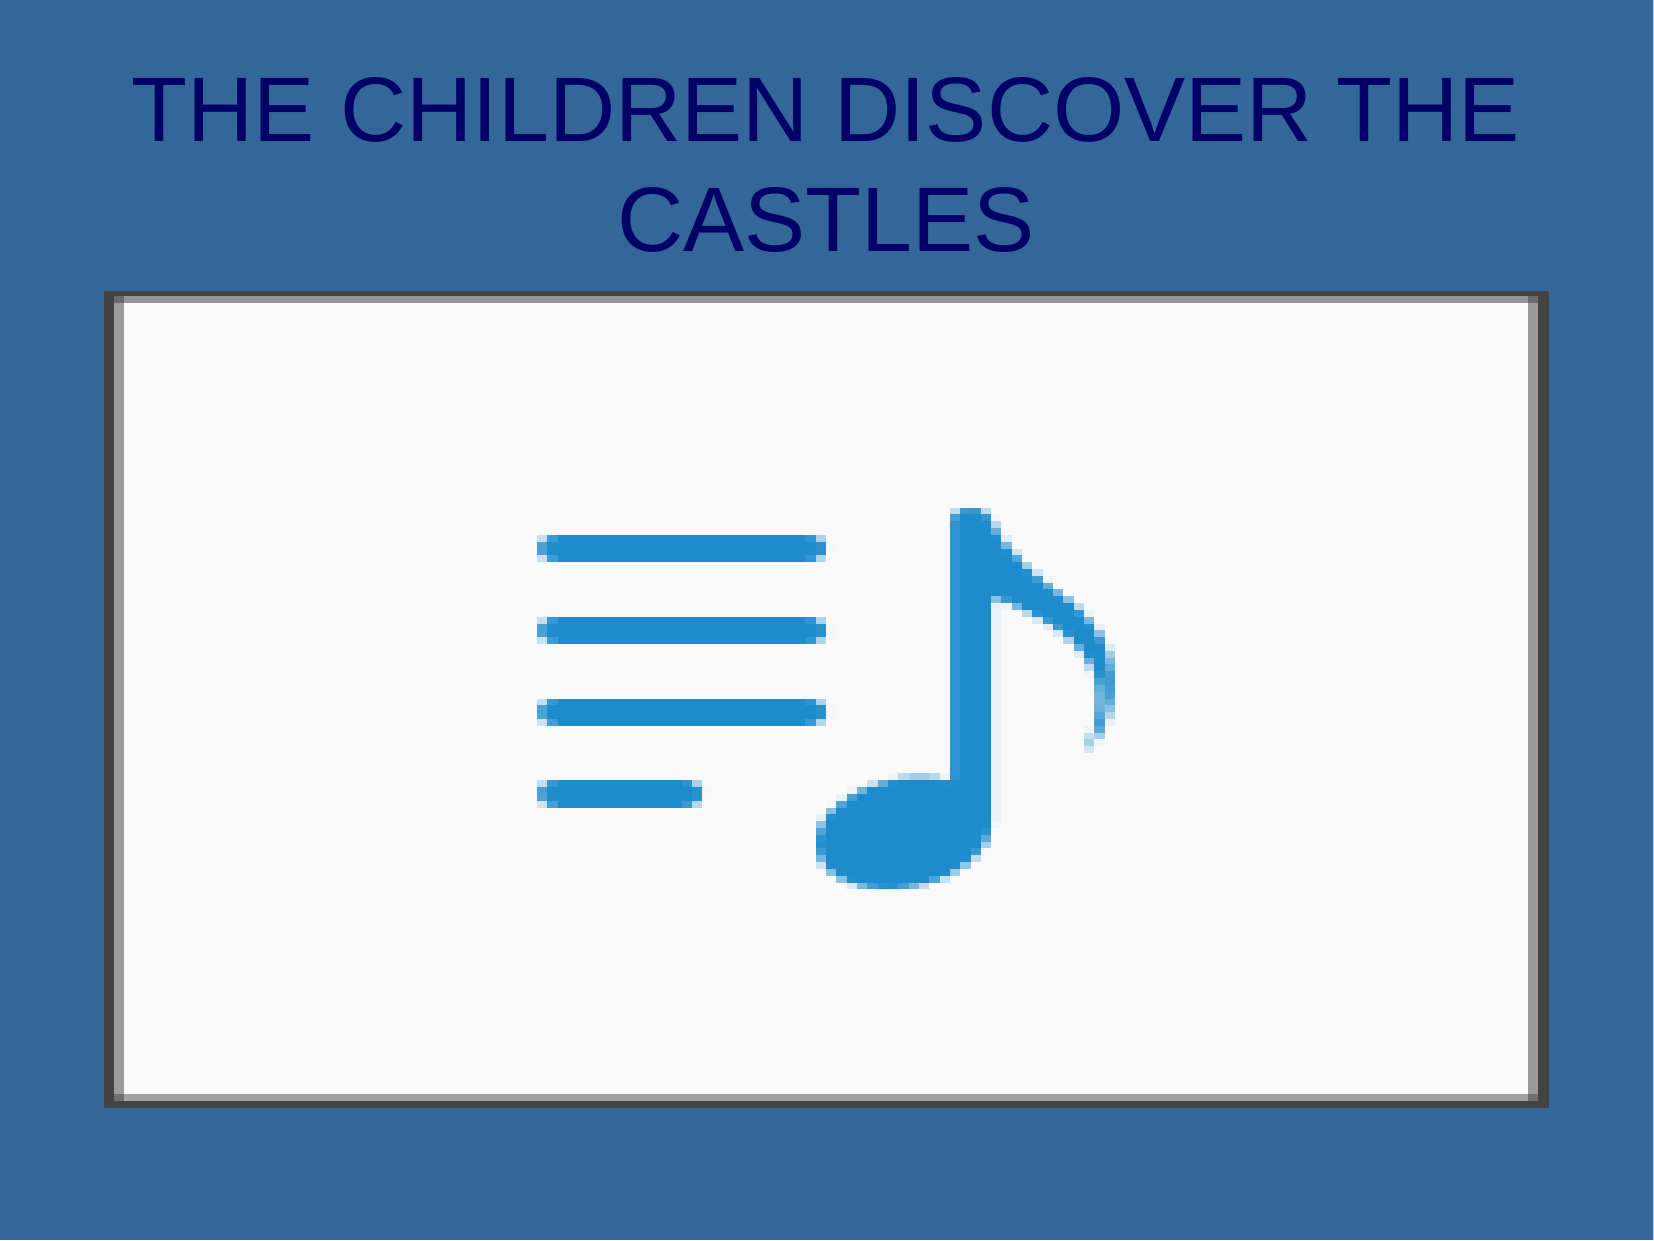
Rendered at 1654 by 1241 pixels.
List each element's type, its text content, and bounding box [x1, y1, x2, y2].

text_box [103, 290, 1550, 1109]
title THE CHILDREN DISCOVER THE CASTLES [82, 49, 1571, 257]
